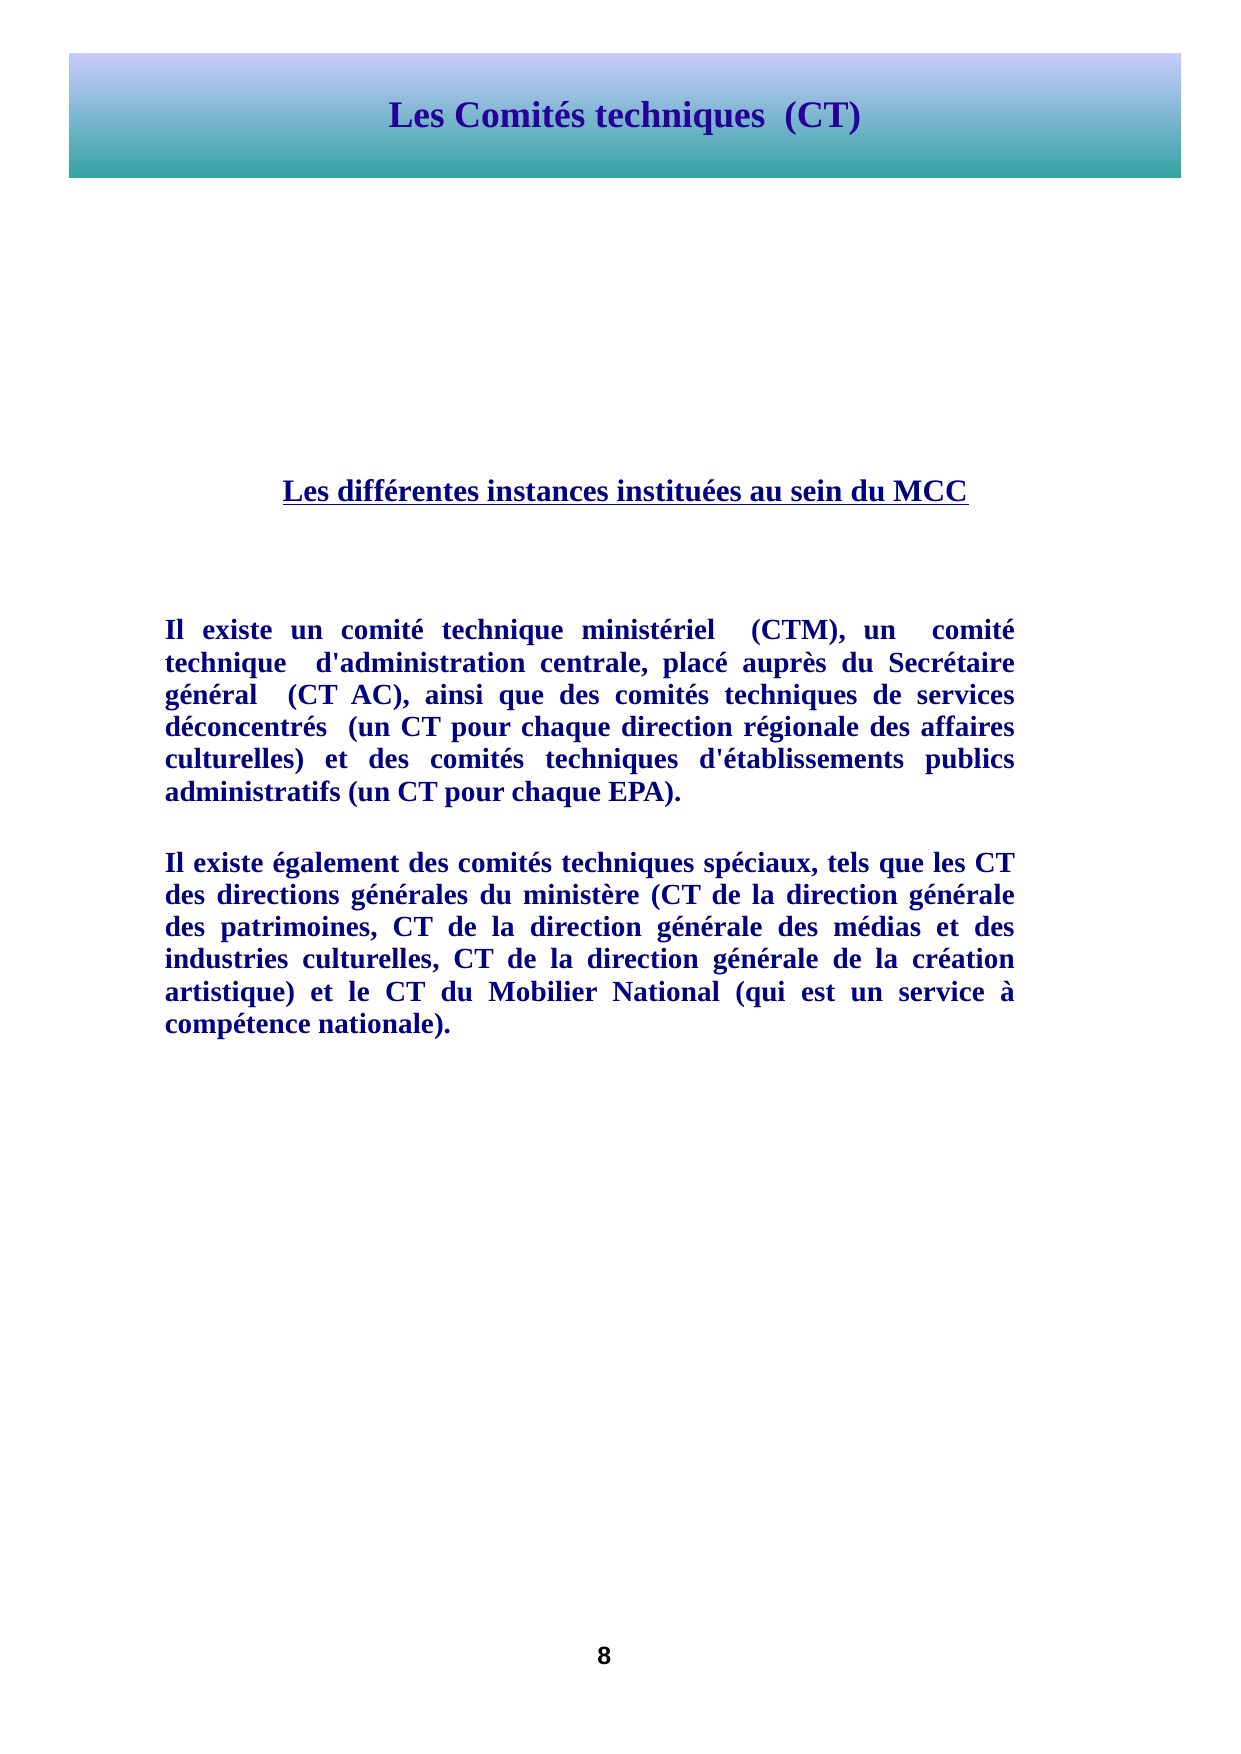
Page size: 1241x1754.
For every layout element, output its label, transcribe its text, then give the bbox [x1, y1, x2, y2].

picture [59, 59, 1182, 1695]
title Les Comités techniques (CT) [69, 53, 1182, 178]
list Les différentes instances instituées au sein du MCC Il existe un comité technique ministériel (CTM), un comité technique d'administration centrale, placé auprès du Secrétaire général (CT AC), ainsi que des comités techniques de services déconcentrés (un CT pour chaque direction régionale des affaires culturelles) et des comités techniques d'établissements publics administratifs (un CT pour chaque EPA). Il existe également des comités techniques spéciaux, tels que les CT des directions générales du ministère (CT de la direction générale des patrimoines, CT de la direction générale des médias et des industries culturelles, CT de la direction générale de la création artistique) et le CT du Mobilier National (qui est un service à compétence nationale). [164, 407, 1016, 1587]
text_box 8 [582, 1634, 646, 1679]
